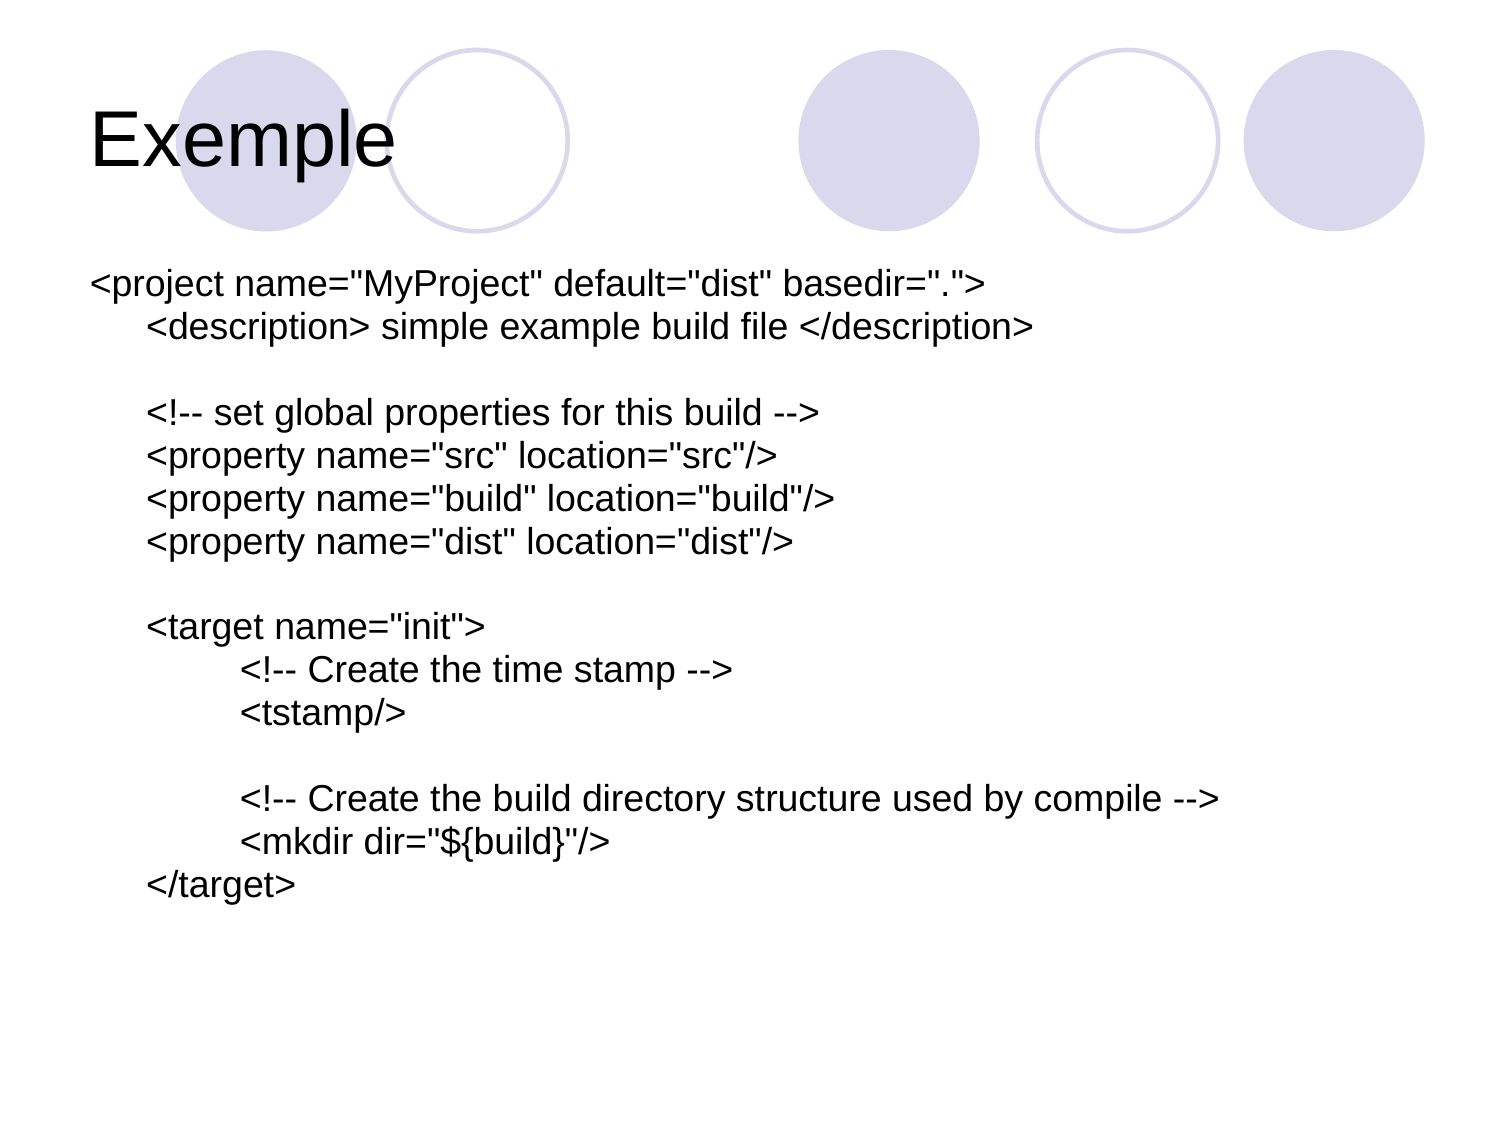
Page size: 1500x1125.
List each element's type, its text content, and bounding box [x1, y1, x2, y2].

title Exemple [75, 45, 1426, 233]
list <project name="MyProject" default="dist" basedir="."> <description> simple example build file </description> <!-- set global properties for this build --> <property name="src" location="src"/> <property name="build" location="build"/> <property name="dist" location="dist"/> <target name="init"> <!-- Create the time stamp --> <tstamp/> <!-- Create the build directory structure used by compile --> <mkdir dir="${build}"/> </target> [75, 262, 1426, 1125]
